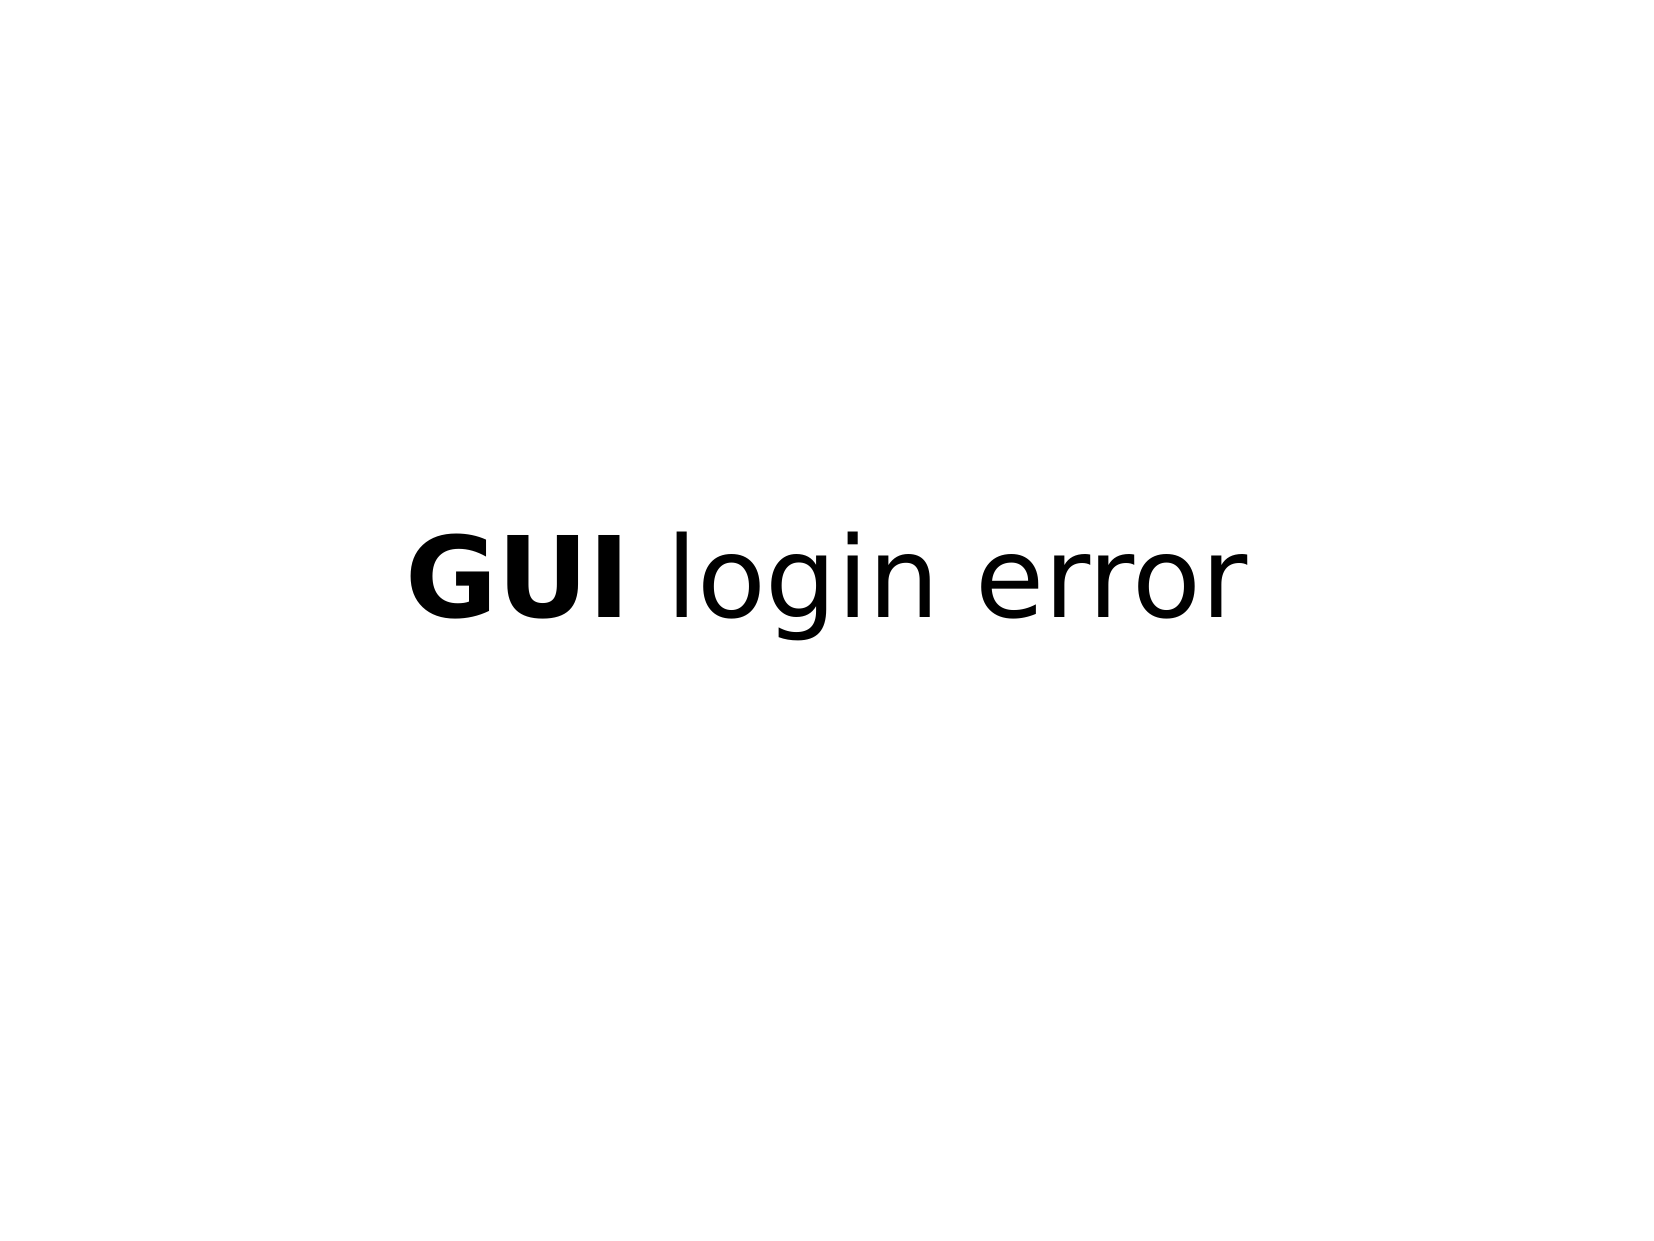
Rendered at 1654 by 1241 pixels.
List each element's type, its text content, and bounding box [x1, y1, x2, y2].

subtitle GUI login error [82, 49, 1571, 1109]
